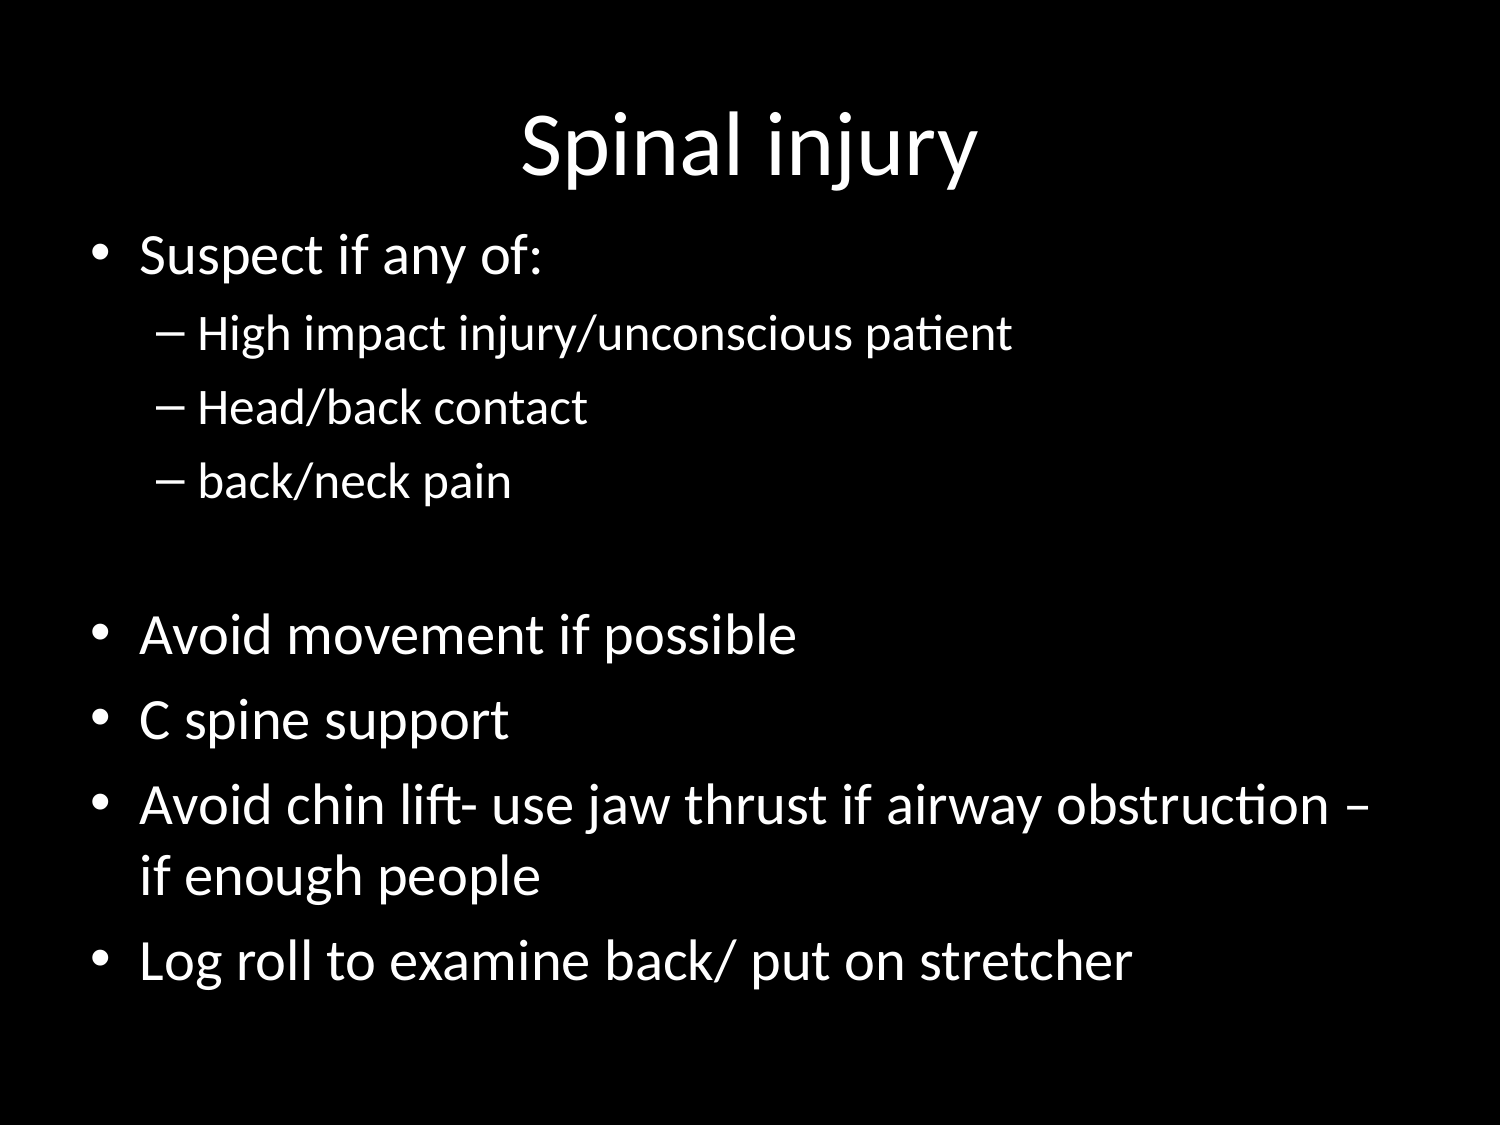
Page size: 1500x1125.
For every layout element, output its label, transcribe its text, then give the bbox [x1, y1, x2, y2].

title Spinal injury [75, 45, 1425, 208]
list Suspect if any of: High impact injury/unconscious patient Head/back contact back/neck pain Avoid movement if possible C spine support Avoid chin lift- use jaw thrust if airway obstruction – if enough people Log roll to examine back/ put on stretcher [75, 208, 1425, 1005]
